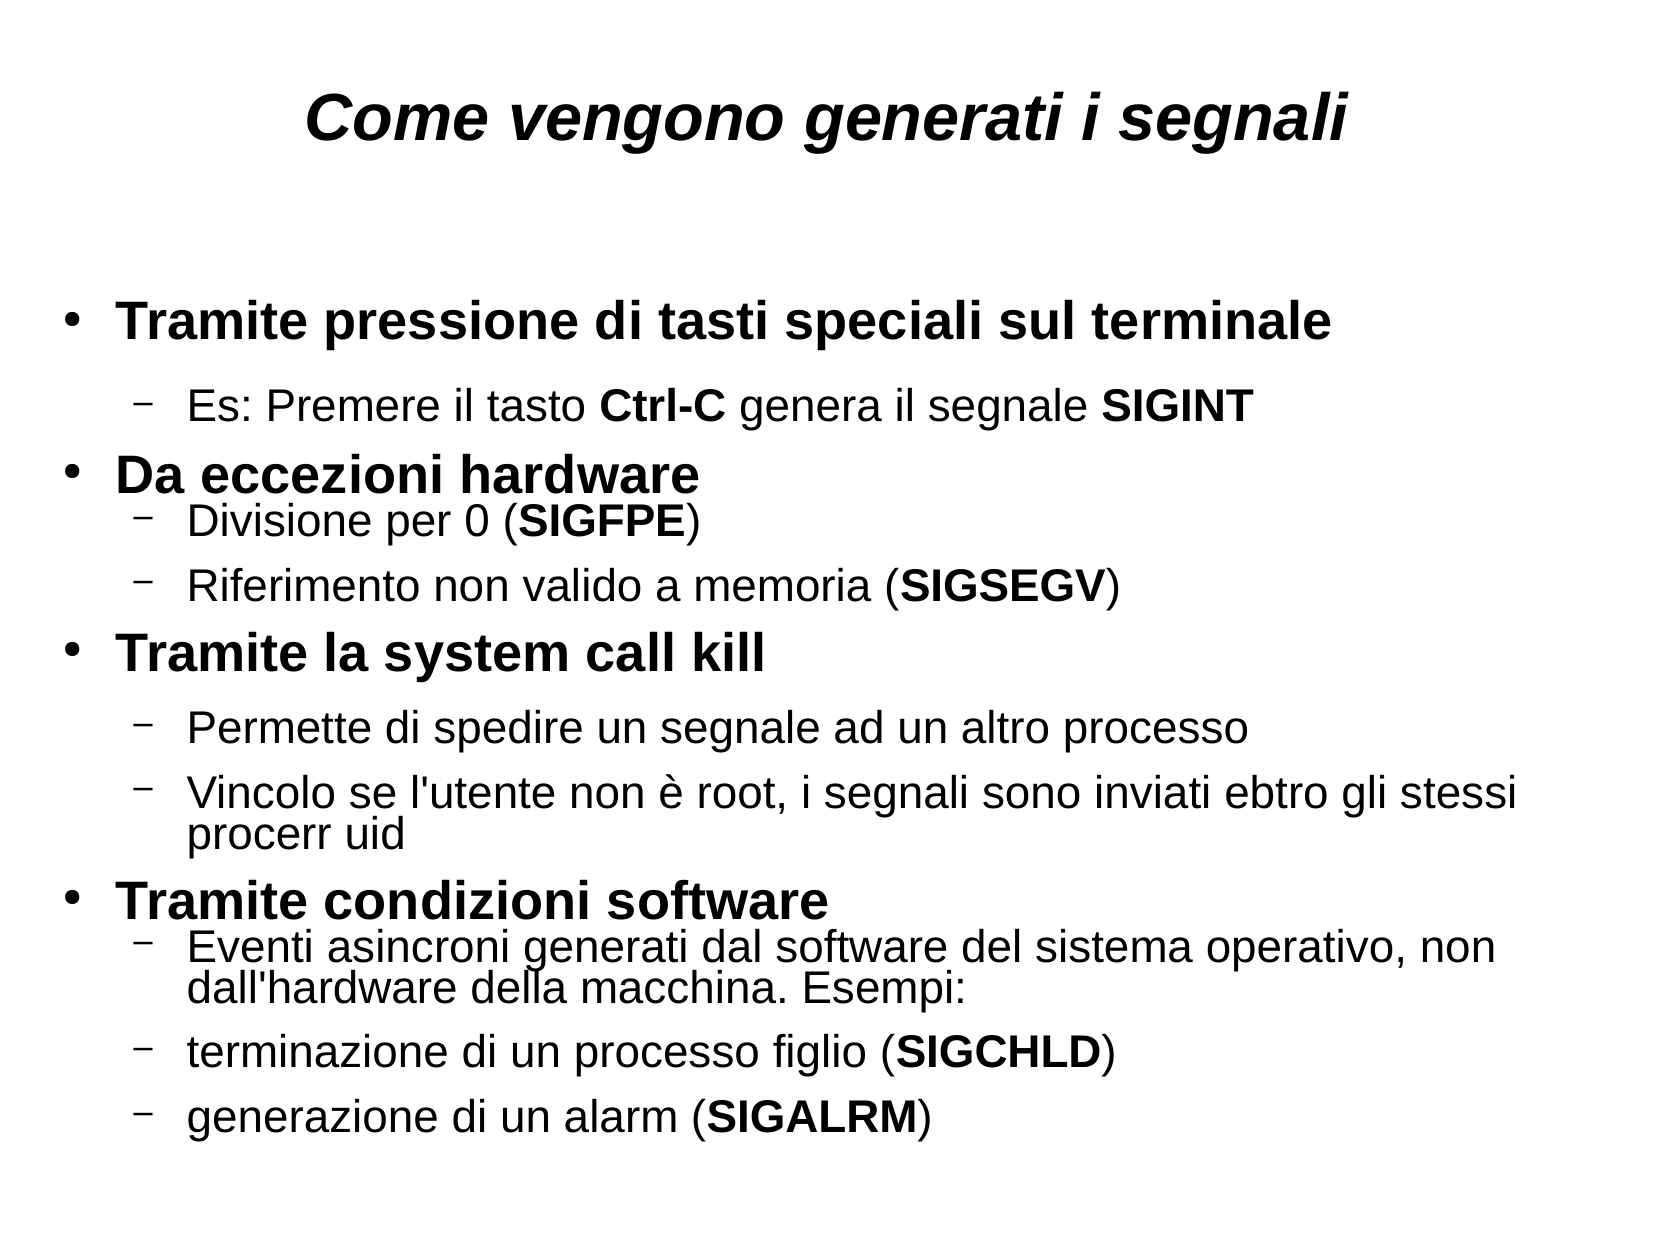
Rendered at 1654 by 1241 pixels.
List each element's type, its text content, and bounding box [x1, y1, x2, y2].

title Come vengono generati i segnali [82, 13, 1571, 222]
list Tramite pressione di tasti speciali sul terminale Es: Premere il tasto Ctrl-C genera il segnale SIGINT Da eccezioni hardware Divisione per 0 (SIGFPE) Riferimento non valido a memoria (SIGSEGV) Tramite la system call kill Permette di spedire un segnale ad un altro processo Vincolo se l'utente non è root, i segnali sono inviati ebtro gli stessi procerr uid Tramite condizioni software Eventi asincroni generati dal software del sistema operativo, non dall'hardware della macchina. Esempi: terminazione di un processo figlio (SIGCHLD) generazione di un alarm (SIGALRM) [45, 290, 1621, 1171]
